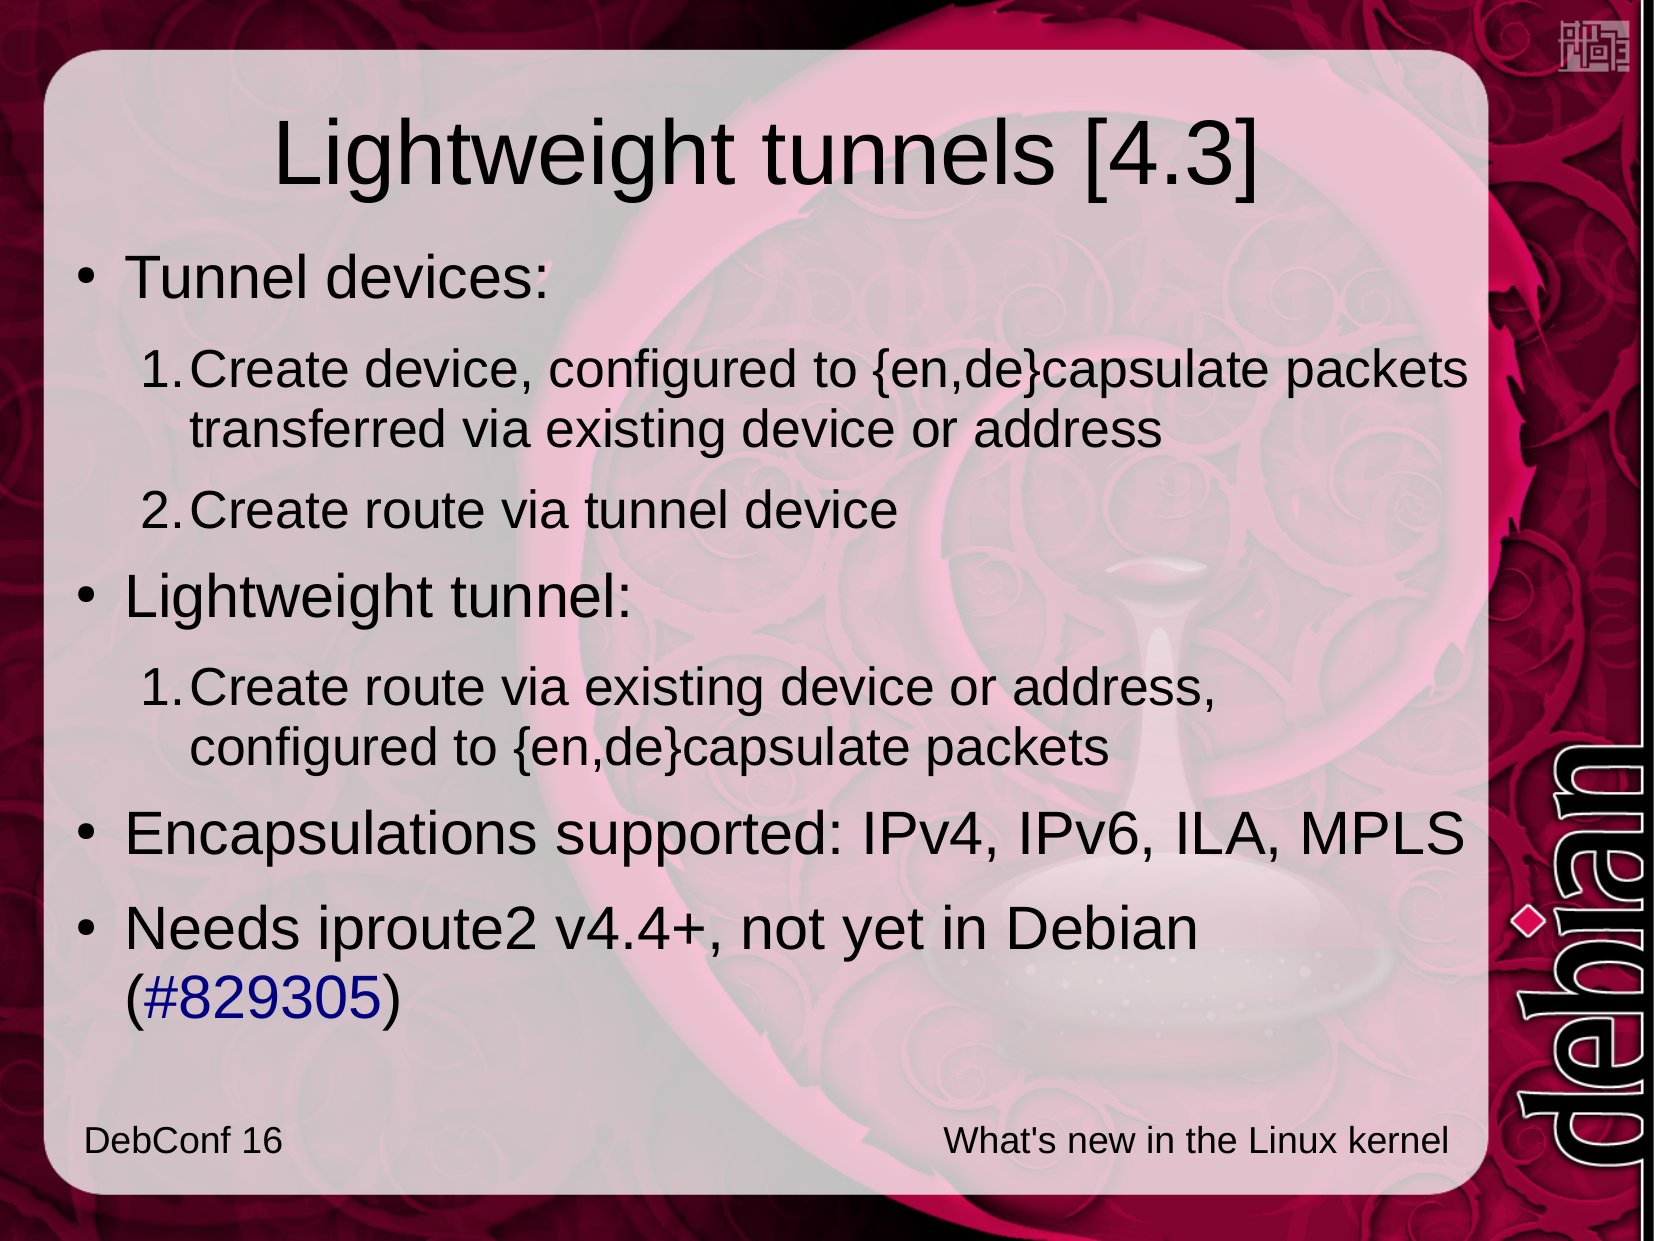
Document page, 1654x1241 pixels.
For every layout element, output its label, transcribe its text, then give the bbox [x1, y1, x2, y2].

picture [0, 0, 1654, 1241]
title Lightweight tunnels [4.3] [59, 49, 1477, 243]
list Tunnel devices: Create device, configured to {en,de}capsulate packets transferred via existing device or address Create route via tunnel device Lightweight tunnel: Create route via existing device or address, configured to {en,de}capsulate packets Encapsulations supported: IPv4, IPv6, ILA, MPLS Needs iproute2 v4.4+, not yet in Debian (#829305) [59, 243, 1477, 1109]
